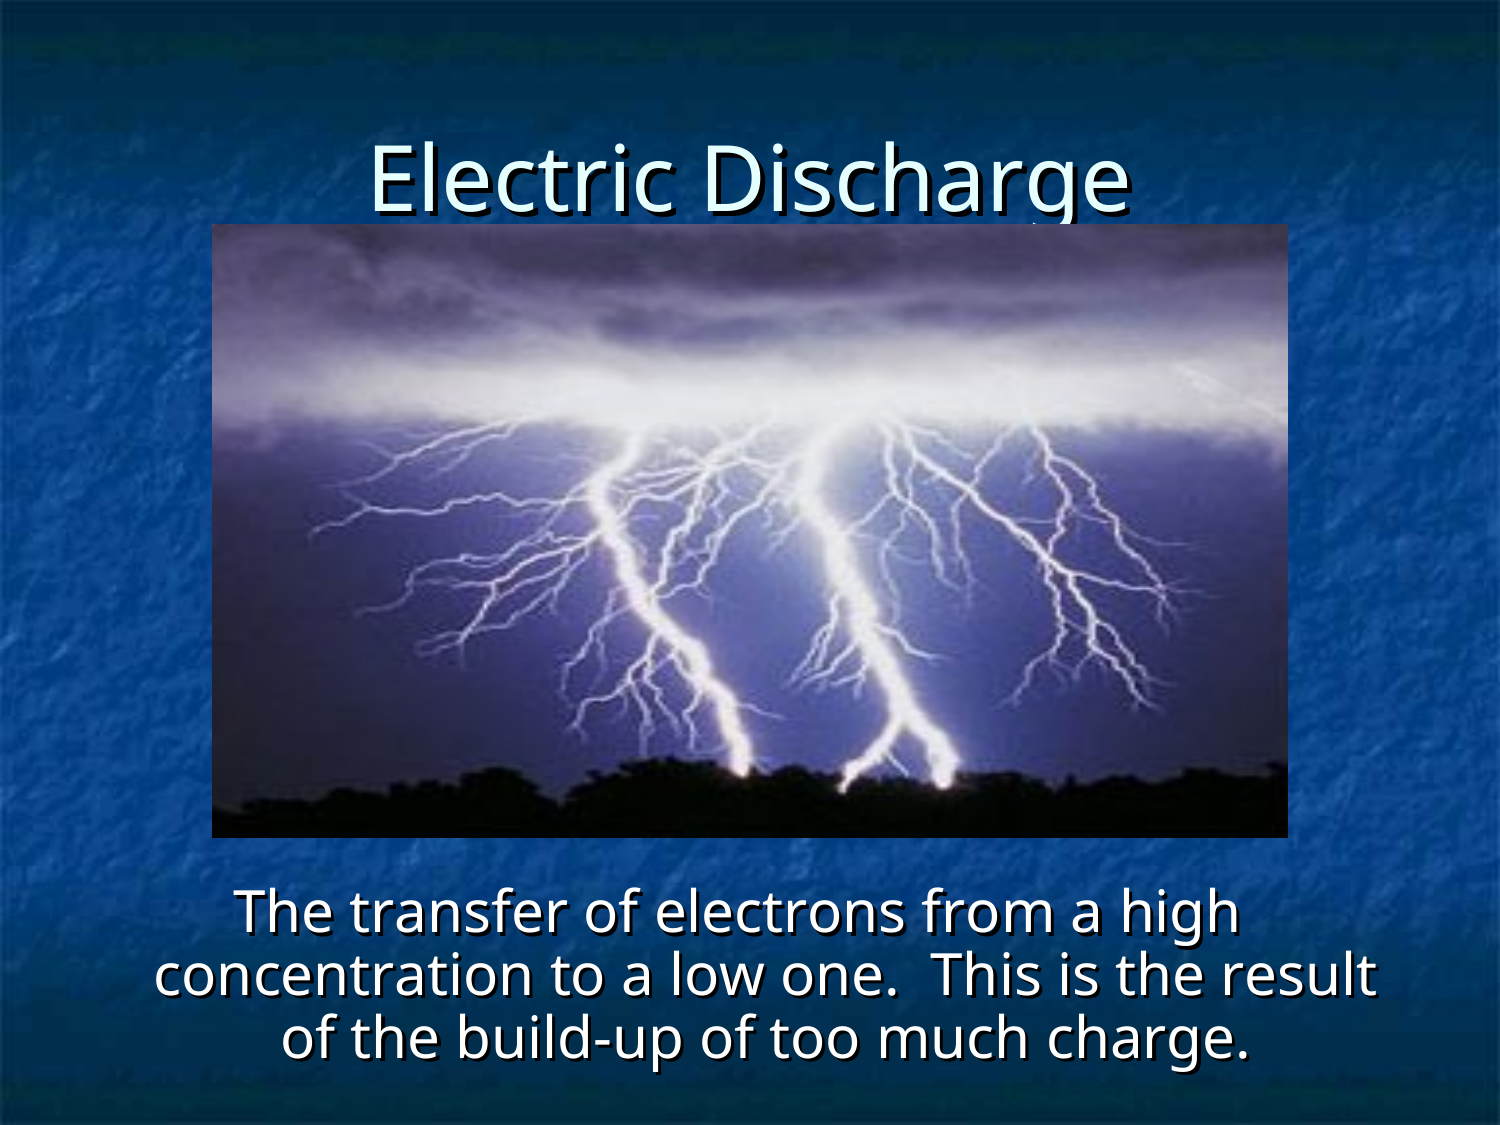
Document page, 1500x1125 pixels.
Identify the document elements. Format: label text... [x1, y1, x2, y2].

title Electric Discharge [75, 62, 1426, 288]
list The transfer of electrons from a high concentration to a low one. This is the result of the build-up of too much charge. [62, 875, 1413, 1088]
picture [0, 0, 1500, 1125]
